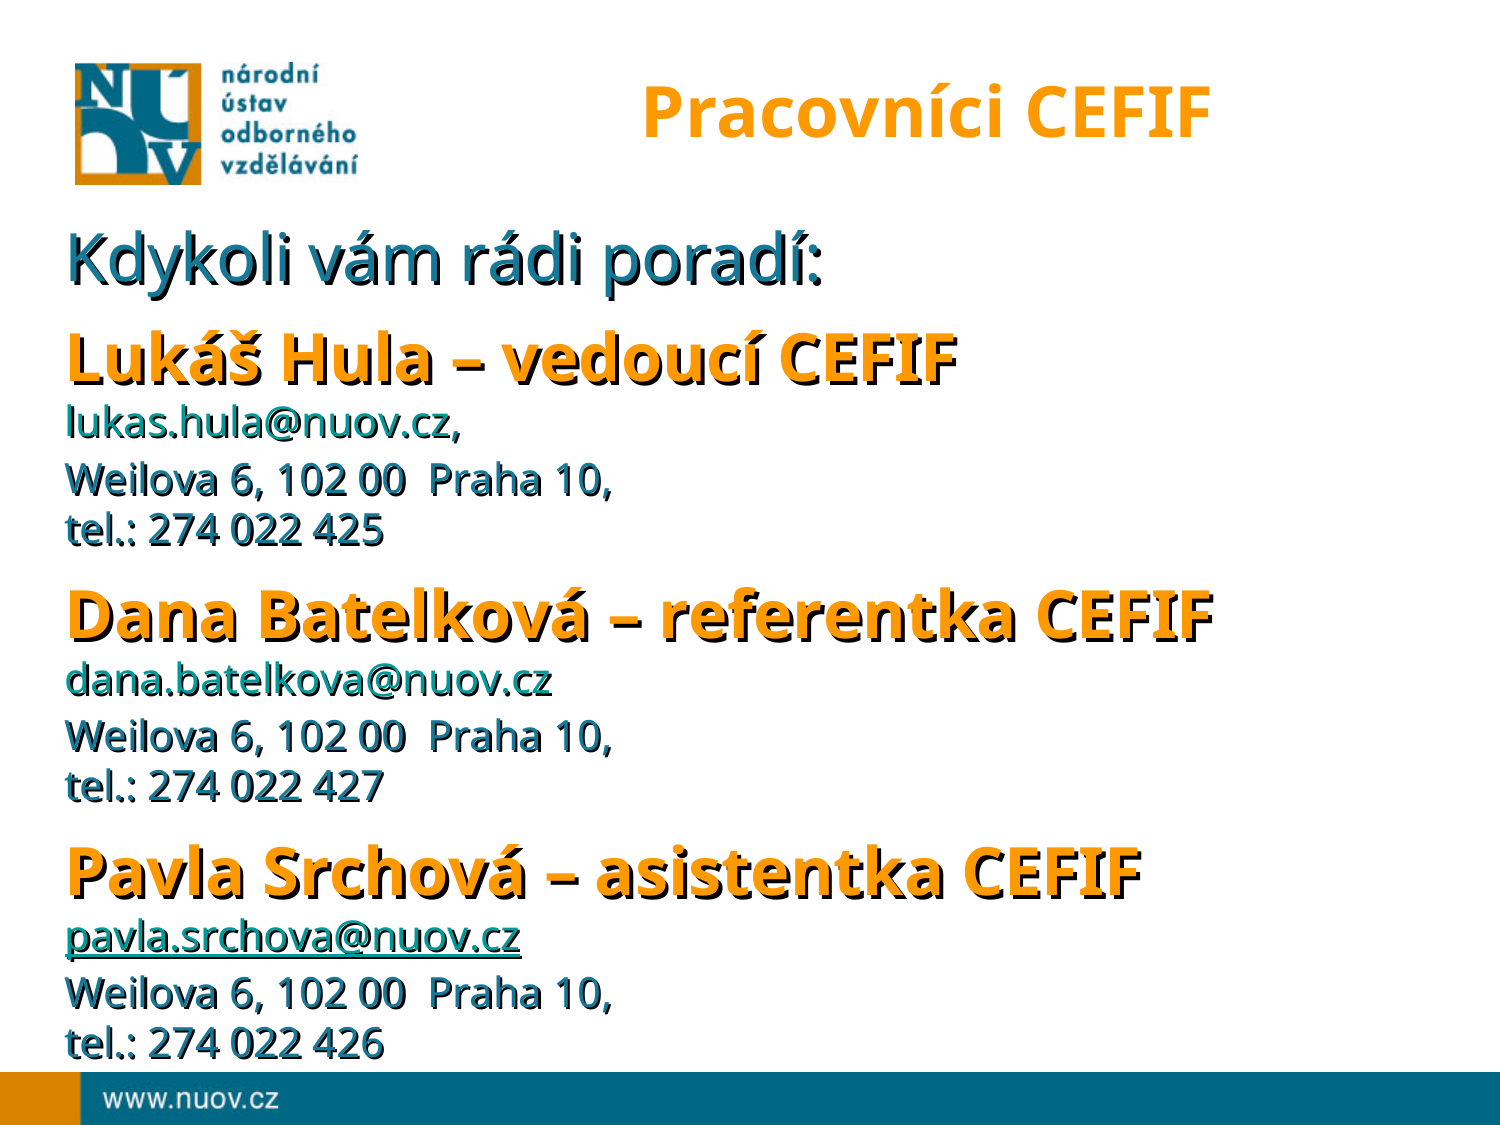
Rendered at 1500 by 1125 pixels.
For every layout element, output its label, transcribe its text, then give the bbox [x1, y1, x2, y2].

text_box [0, 1072, 1500, 1125]
text_box Kdykoli vám rádi poradí: Lukáš Hula – vedoucí CEFIF lukas.hula@nuov.cz, Weilova 6, 102 00 Praha 10, tel.: 274 022 425 Dana Batelková – referentka CEFIF dana.batelkova@nuov.cz Weilova 6, 102 00 Praha 10, tel.: 274 022 427 Pavla Srchová – asistentka CEFIF pavla.srchova@nuov.cz Weilova 6, 102 00 Praha 10, tel.: 274 022 426 [49, 187, 1500, 1074]
text_box [75, 62, 358, 185]
title Pracovníci CEFIF [399, 24, 1476, 187]
